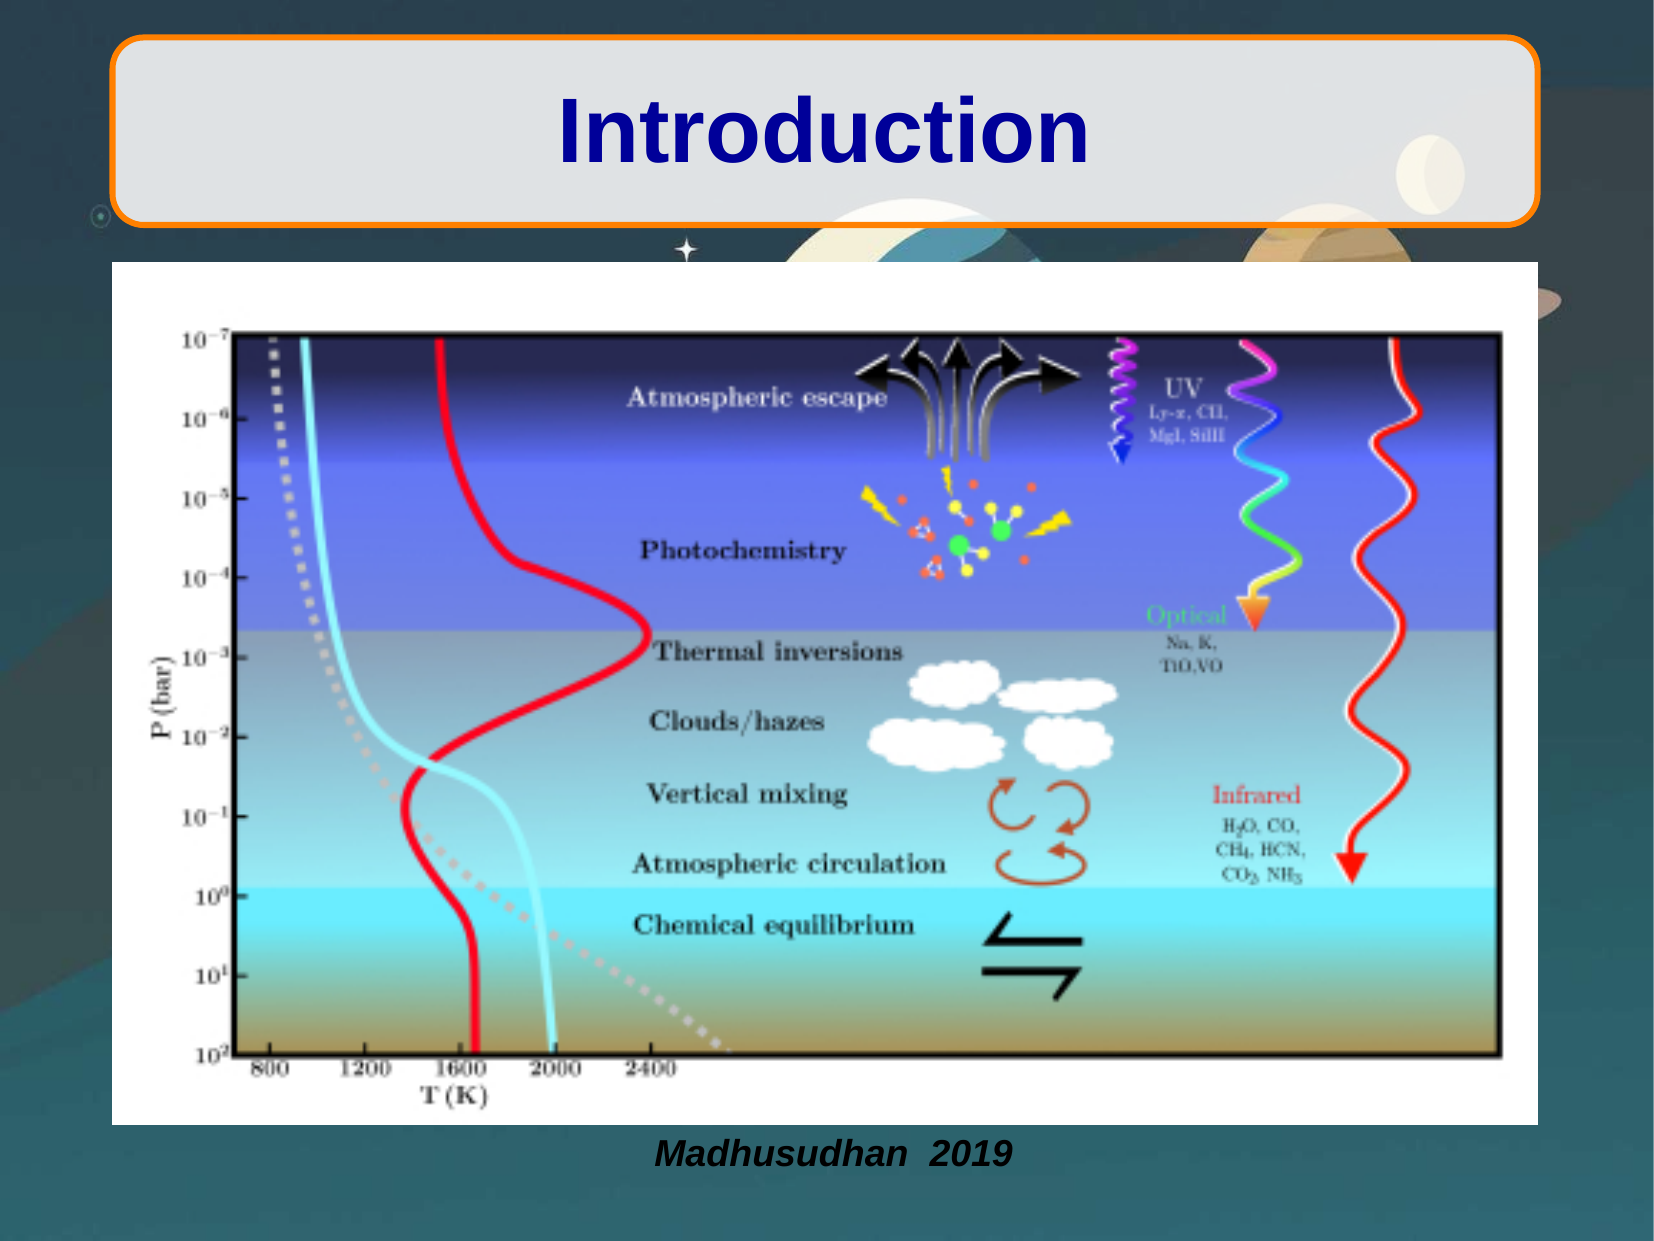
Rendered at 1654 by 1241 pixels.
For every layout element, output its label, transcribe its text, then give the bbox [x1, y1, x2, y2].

picture [112, 262, 1538, 1126]
text_box Introduction [112, 37, 1538, 226]
table_cell Temperature [0, 0, 1654, 1241]
text_box Madhusudhan 2019 [639, 1126, 1053, 1182]
